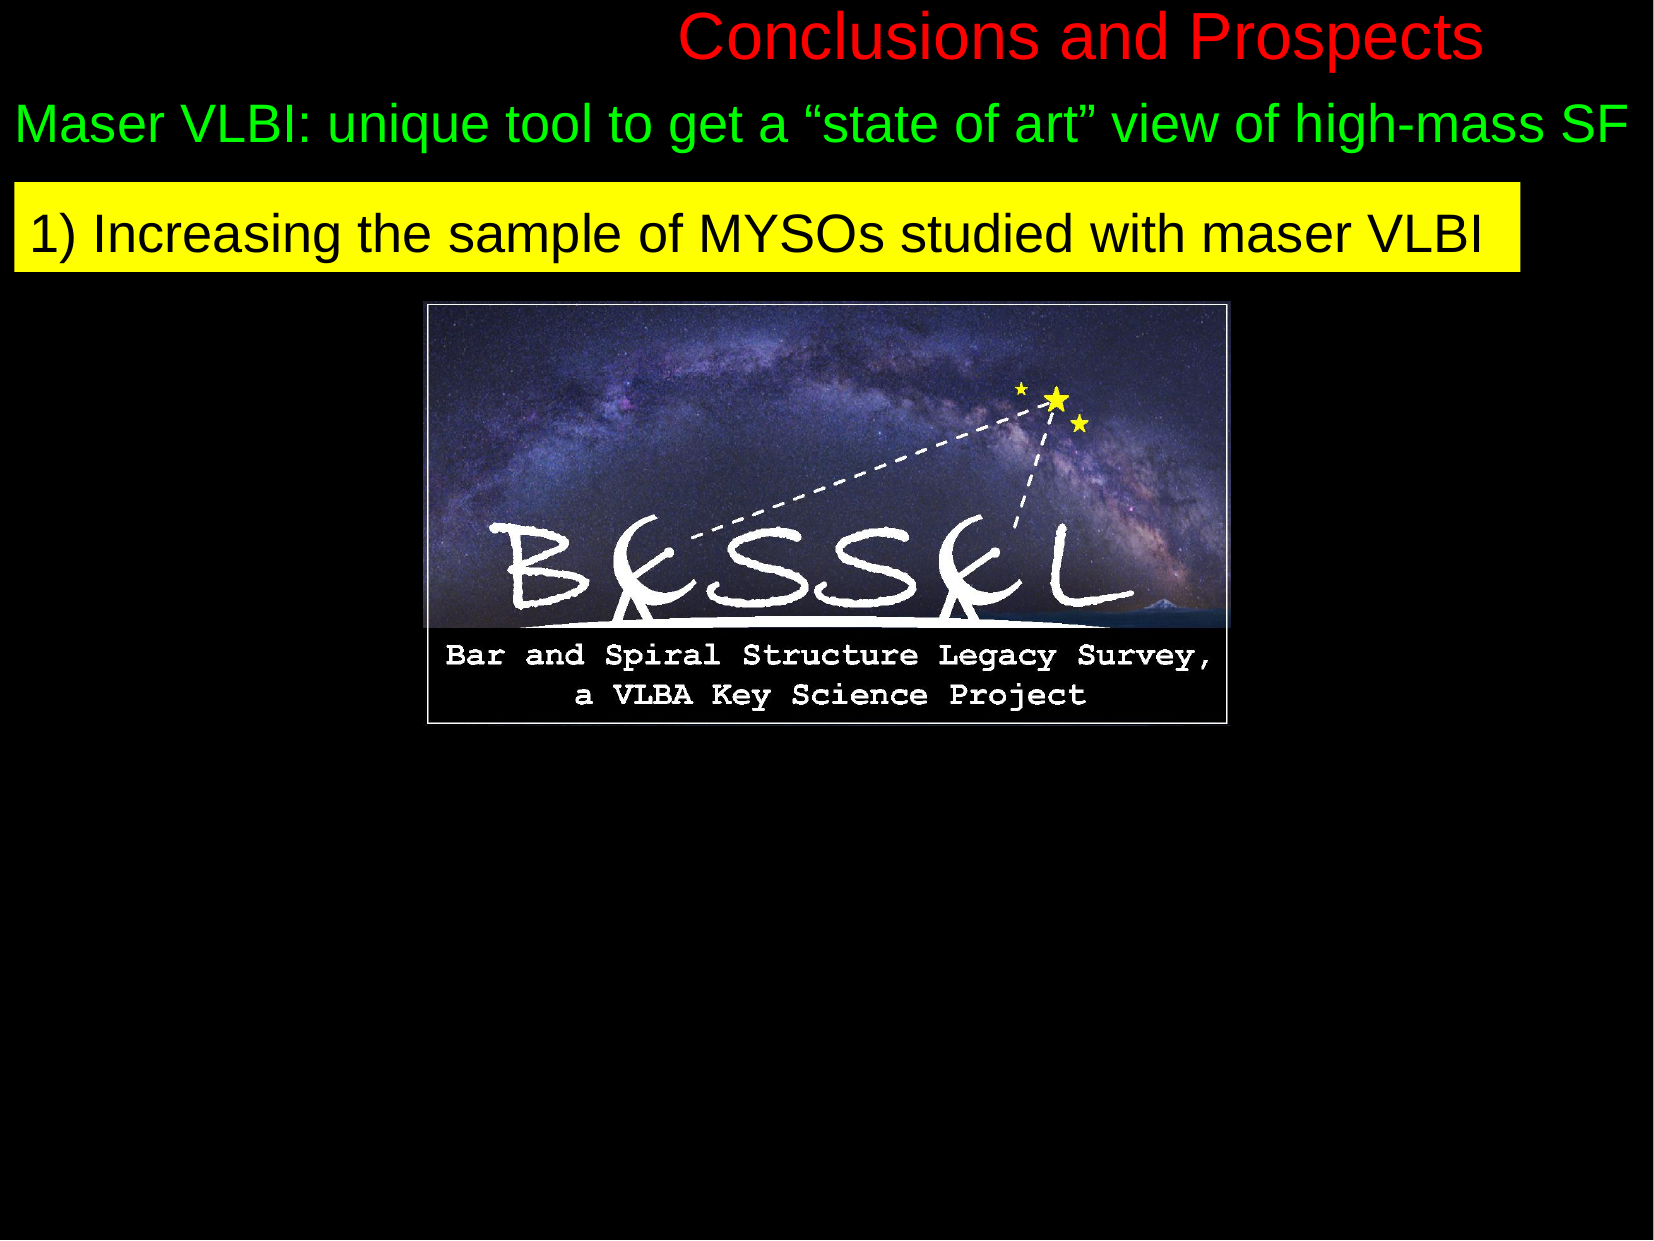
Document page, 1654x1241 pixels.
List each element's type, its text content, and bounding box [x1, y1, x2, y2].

text_box Maser VLBI: unique tool to get a “state of art” view of high-mass SF [0, 71, 1654, 162]
text_box Conclusions and Prospects [663, 0, 991, 71]
picture [423, 301, 1231, 726]
text_box 1) Increasing the sample of MYSOs studied with maser VLBI [14, 182, 1521, 272]
